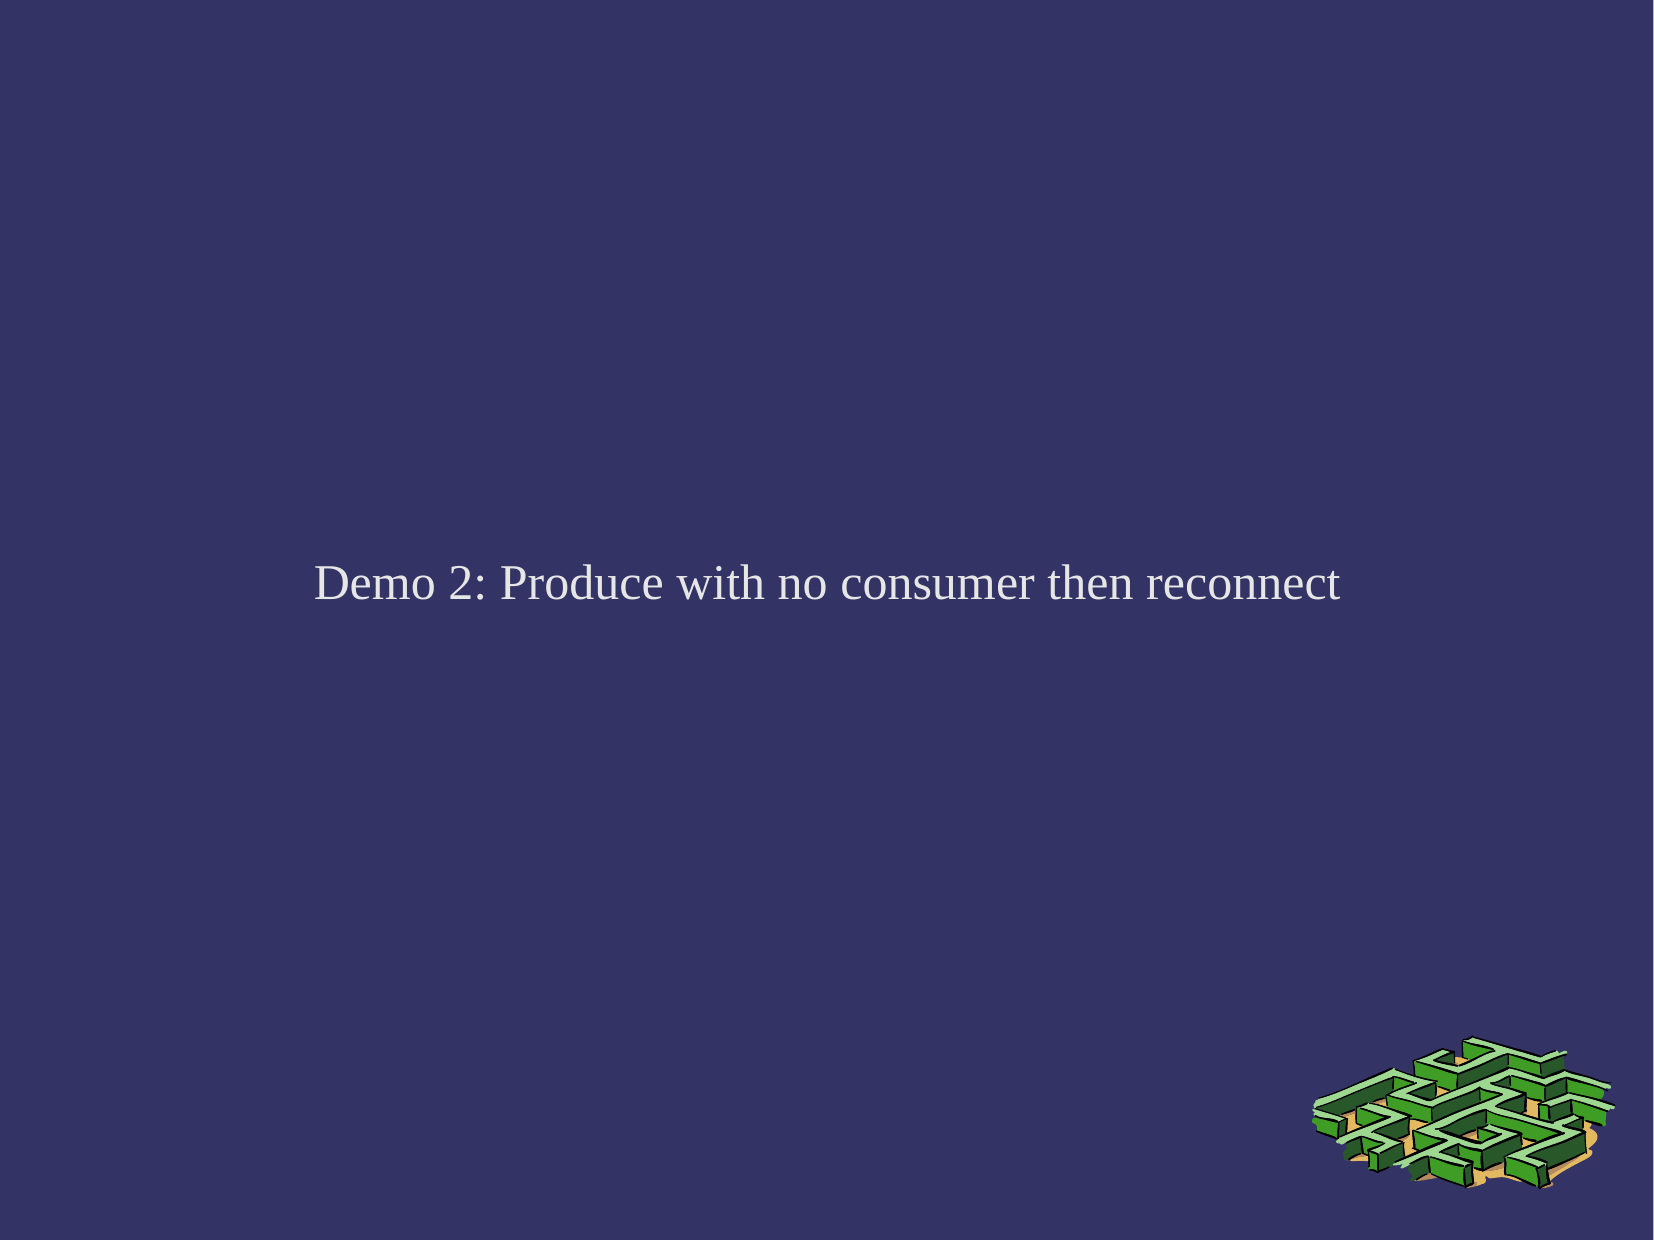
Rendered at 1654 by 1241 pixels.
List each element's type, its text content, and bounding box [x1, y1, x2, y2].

subtitle Demo 2: Produce with no consumer then reconnect [121, 19, 1534, 1147]
